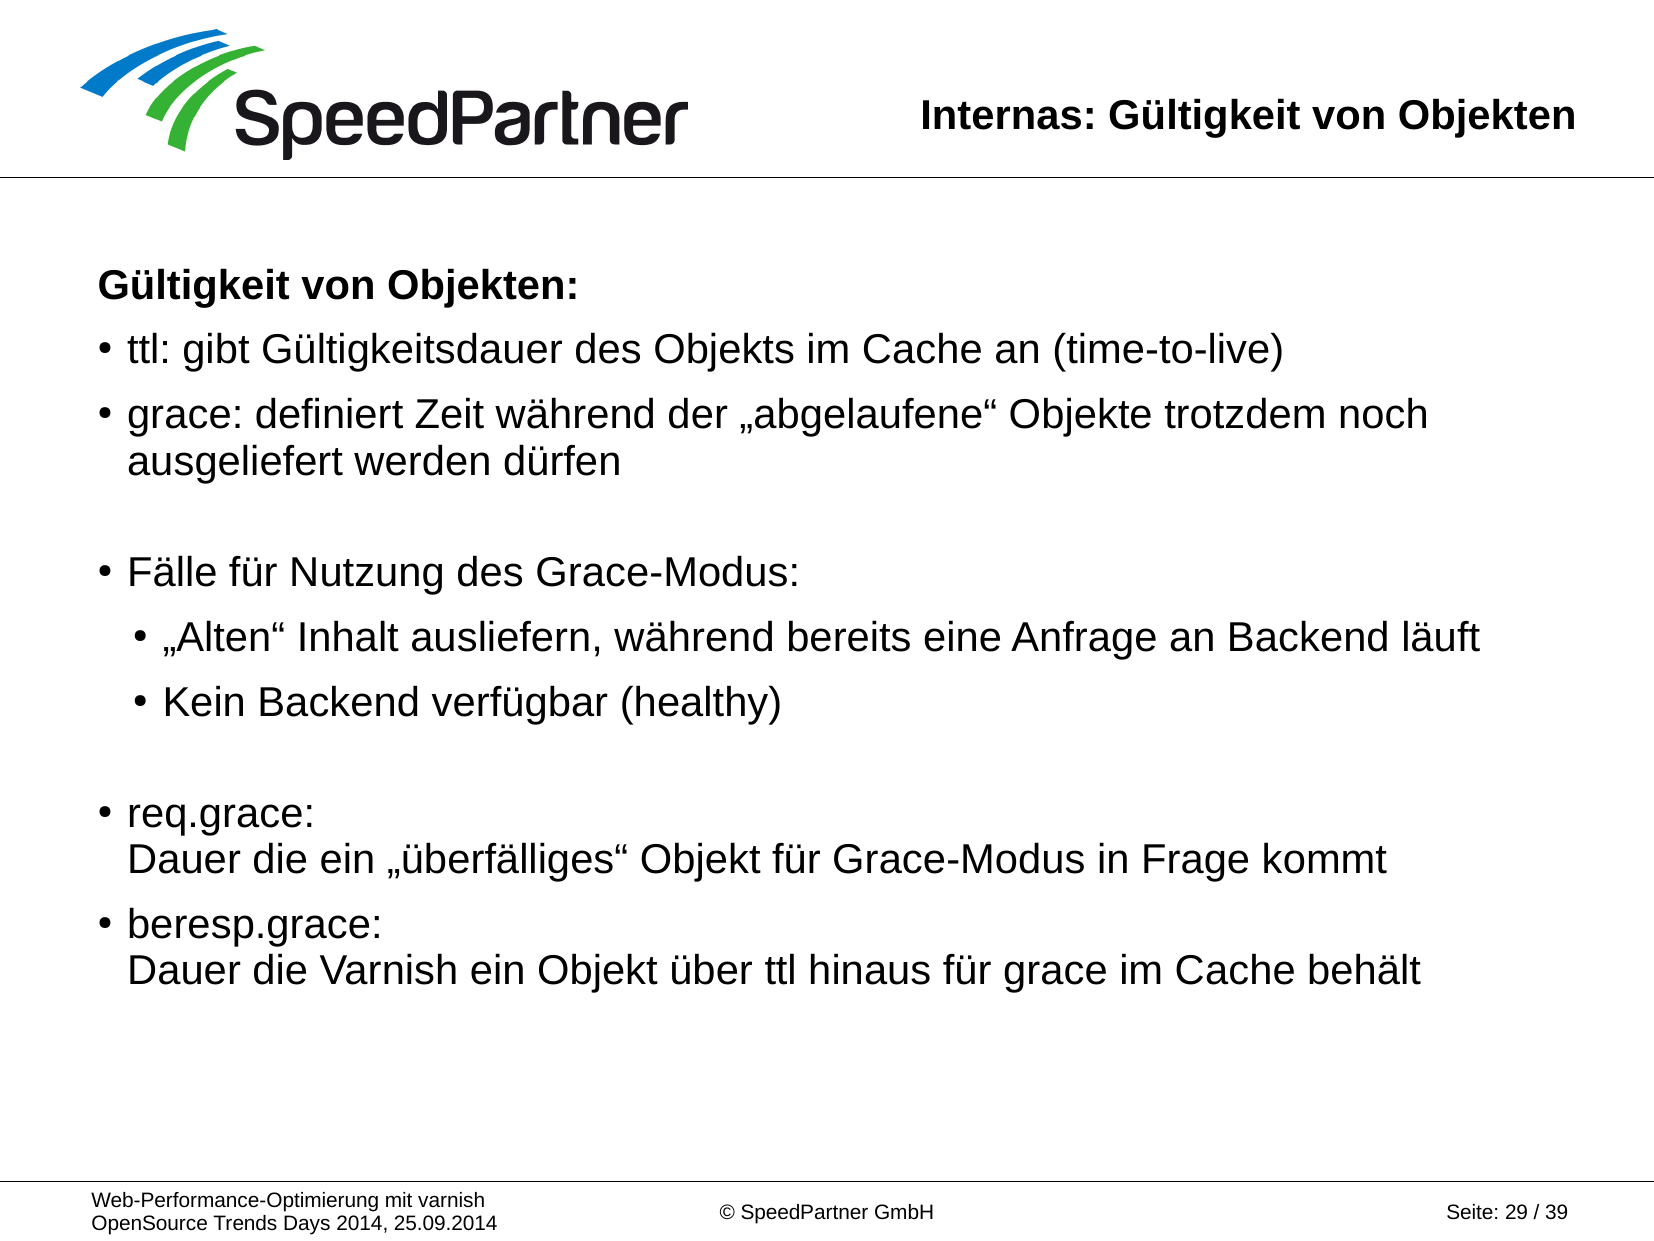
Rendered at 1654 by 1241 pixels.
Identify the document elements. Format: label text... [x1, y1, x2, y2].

text_box Gültigkeit von Objekten: ttl: gibt Gültigkeitsdauer des Objekts im Cache an (time-to-live) grace: definiert Zeit während der „abgelaufene“ Objekte trotzdem noch ausgeliefert werden dürfen Fälle für Nutzung des Grace-Modus: „Alten“ Inhalt ausliefern, während bereits eine Anfrage an Backend läuft Kein Backend verfügbar (healthy) req.grace: Dauer die ein „überfälliges“ Objekt für Grace-Modus in Frage kommt beresp.grace: Dauer die Varnish ein Objekt über ttl hinaus für grace im Cache behält [82, 254, 1565, 1177]
picture [80, 29, 688, 160]
title Internas: Gültigkeit von Objekten [590, 70, 1577, 160]
